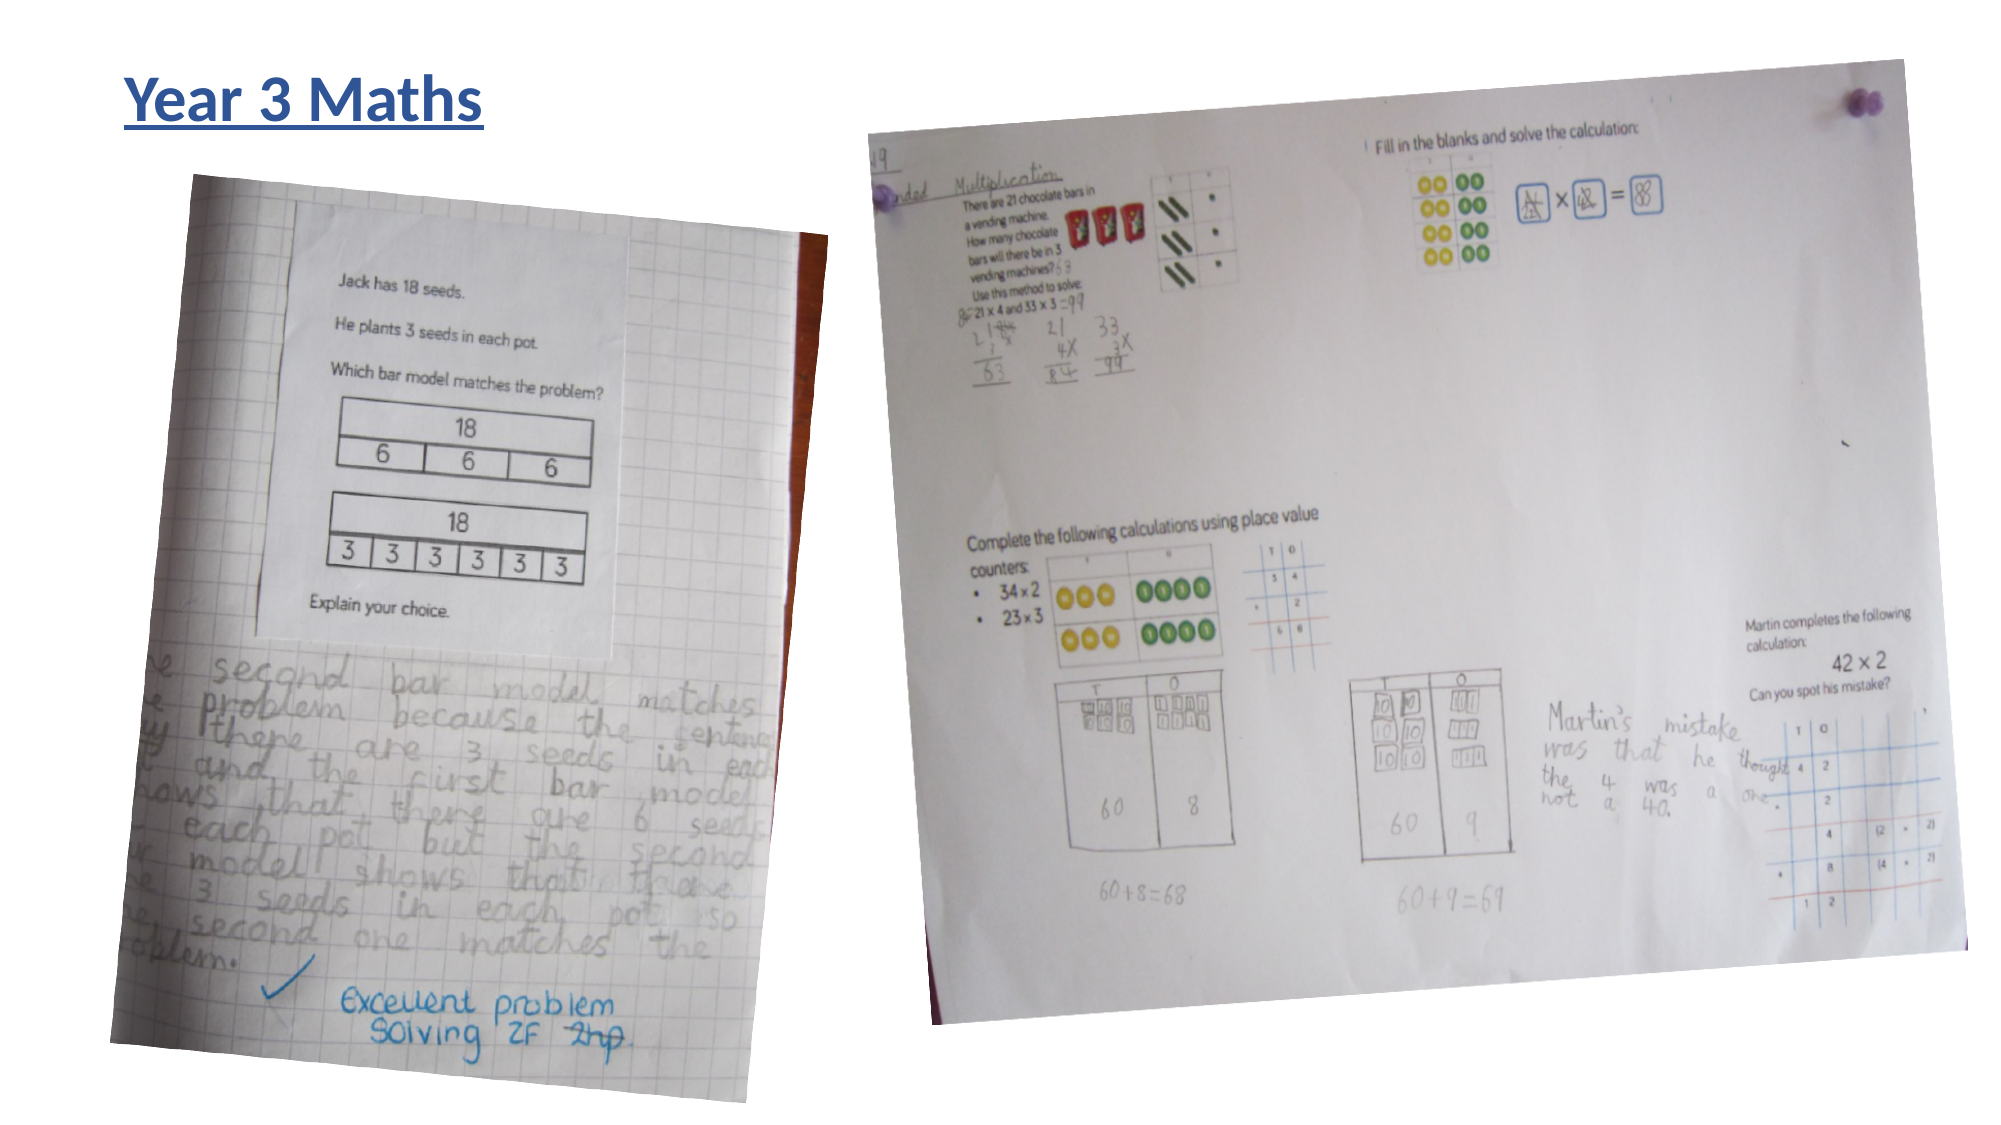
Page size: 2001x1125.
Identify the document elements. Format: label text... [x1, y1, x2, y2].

text_box Year 3 Maths [109, 46, 838, 143]
picture [867, 58, 1968, 1025]
picture [109, 173, 828, 1103]
